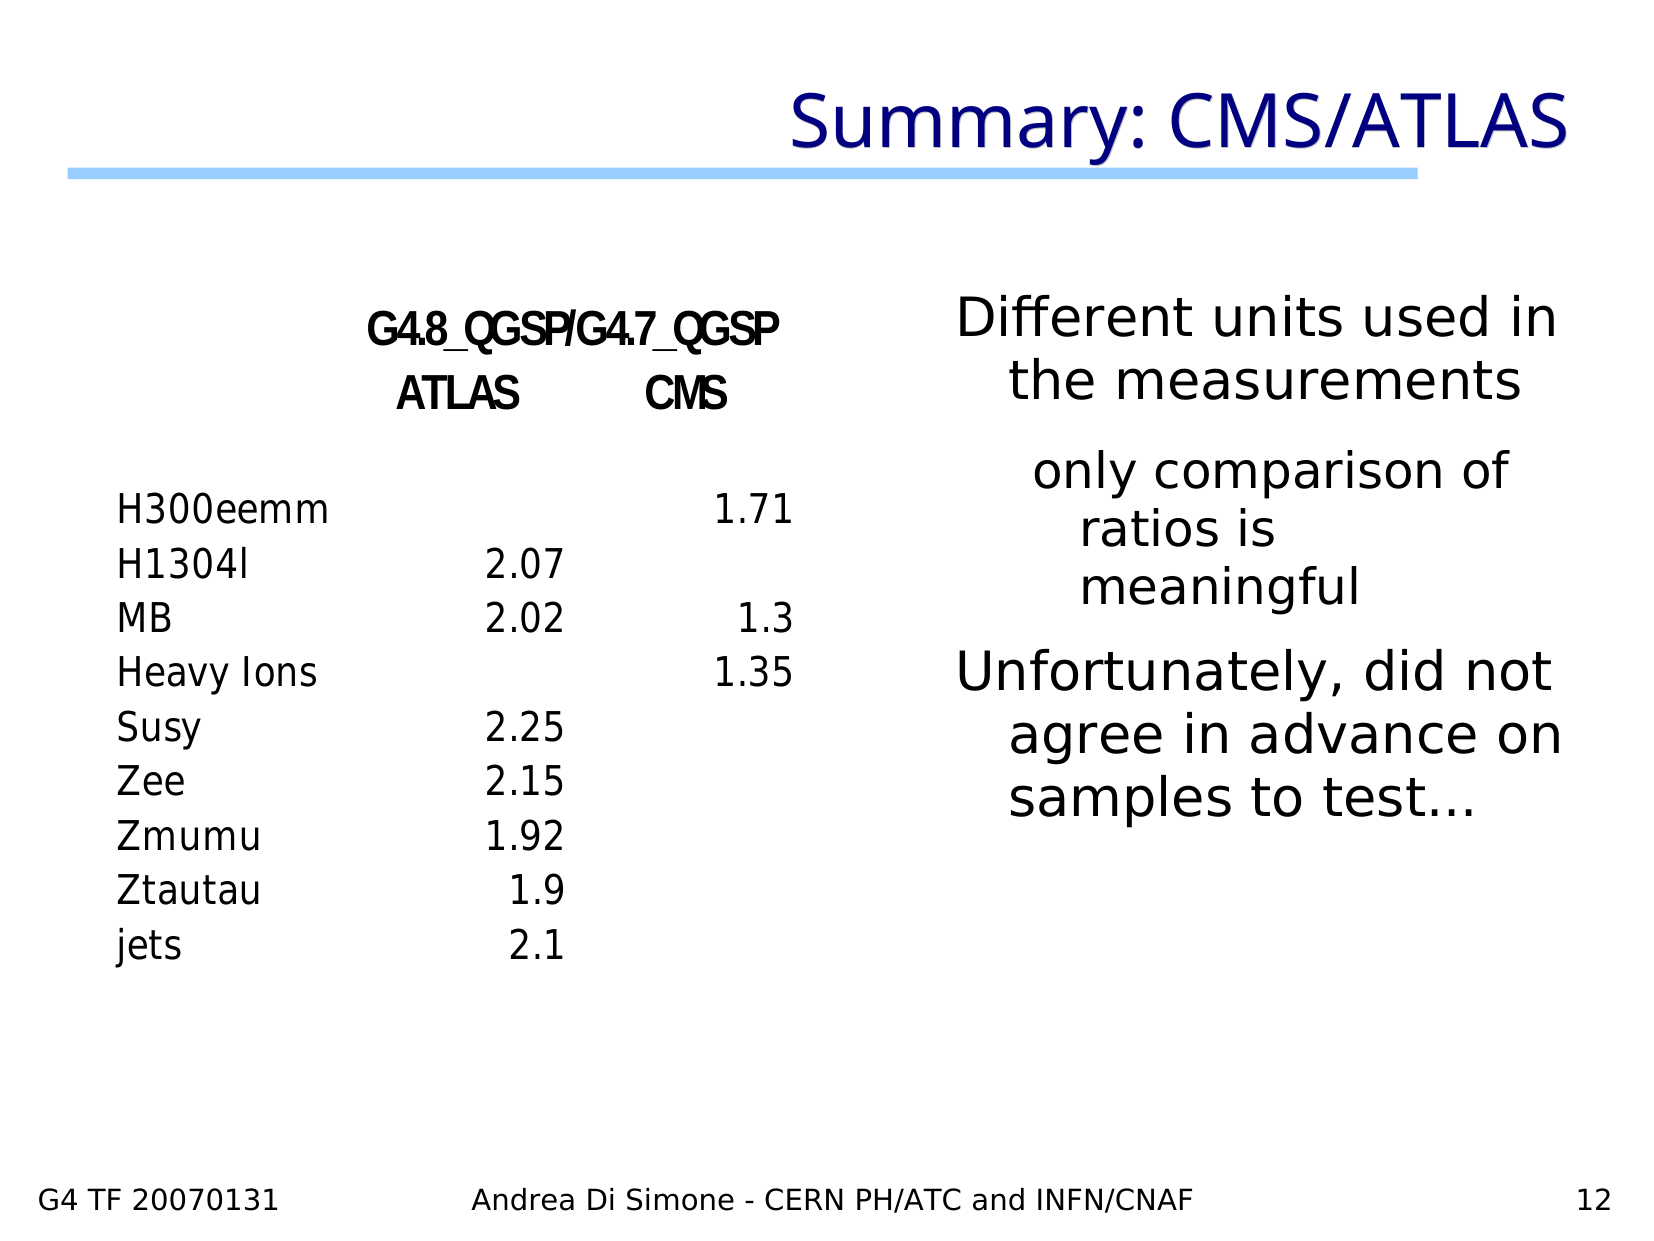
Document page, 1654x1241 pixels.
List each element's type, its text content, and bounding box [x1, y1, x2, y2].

chart [112, 300, 803, 979]
list Different units used in the measurements only comparison of ratios is meaningful Unfortunately, did not agree in advance on samples to test... [937, 286, 1571, 1133]
title Summary: CMS/ATLAS [82, 49, 1571, 188]
